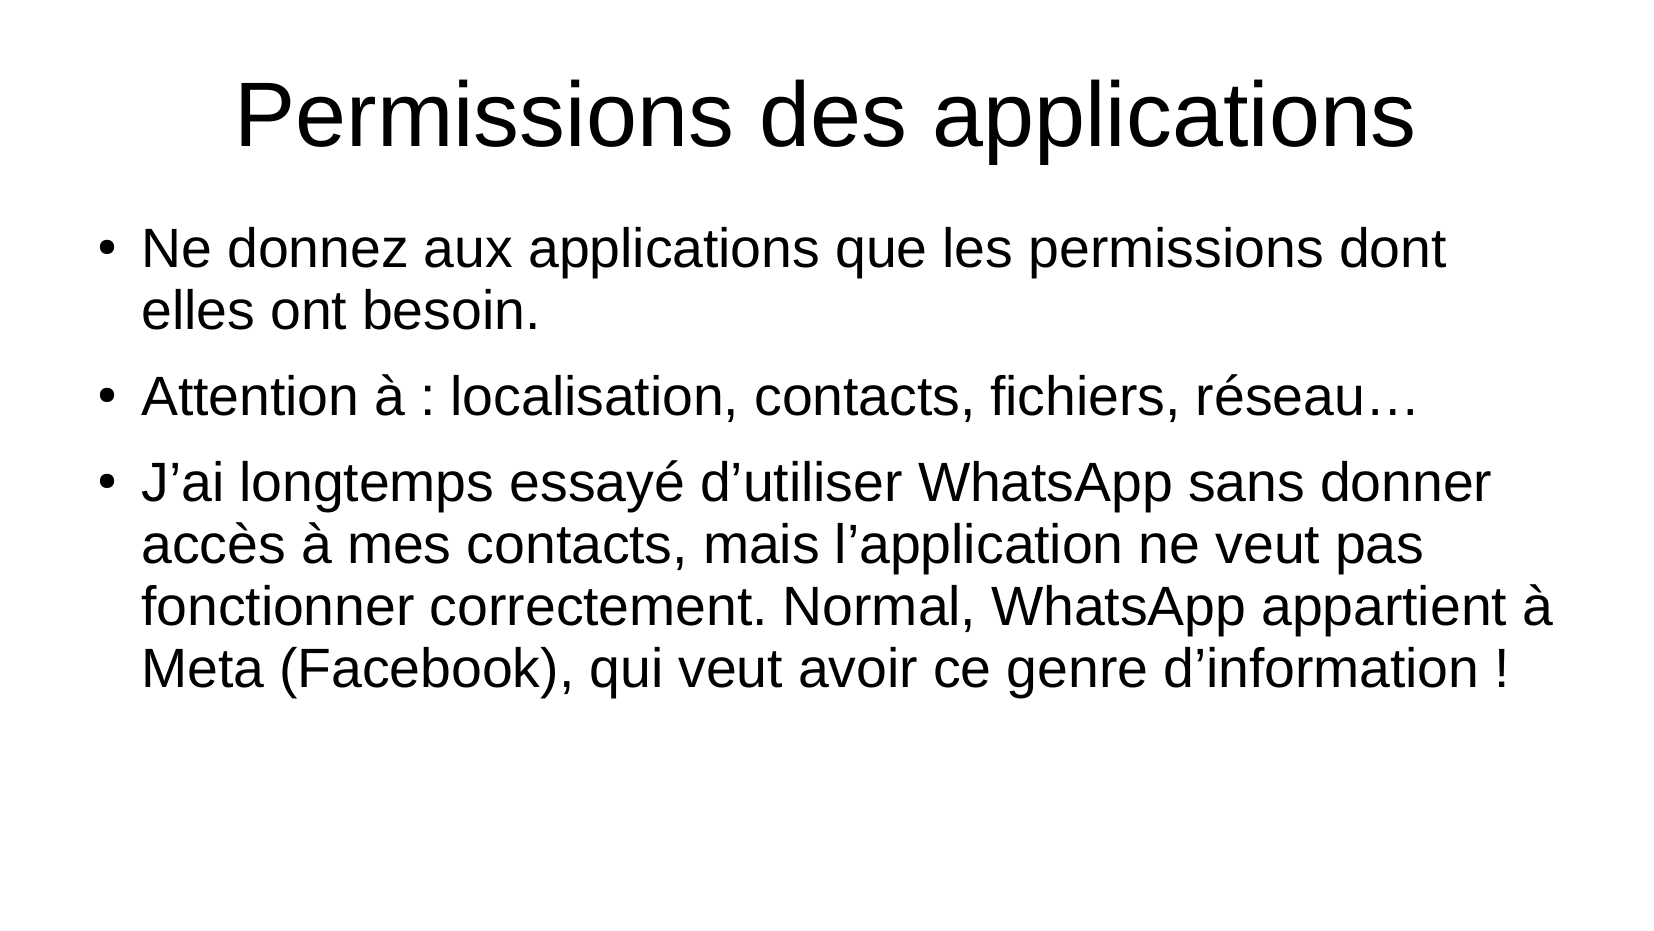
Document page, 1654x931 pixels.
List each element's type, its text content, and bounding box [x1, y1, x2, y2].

list Ne donnez aux applications que les permissions dont elles ont besoin. Attention à : localisation, contacts, fichiers, réseau… J’ai longtemps essayé d’utiliser WhatsApp sans donner accès à mes contacts, mais l’application ne veut pas fonctionner correctement. Normal, WhatsApp appartient à Meta (Facebook), qui veut avoir ce genre d’information ! [82, 217, 1571, 758]
title Permissions des applications [82, 37, 1571, 193]
